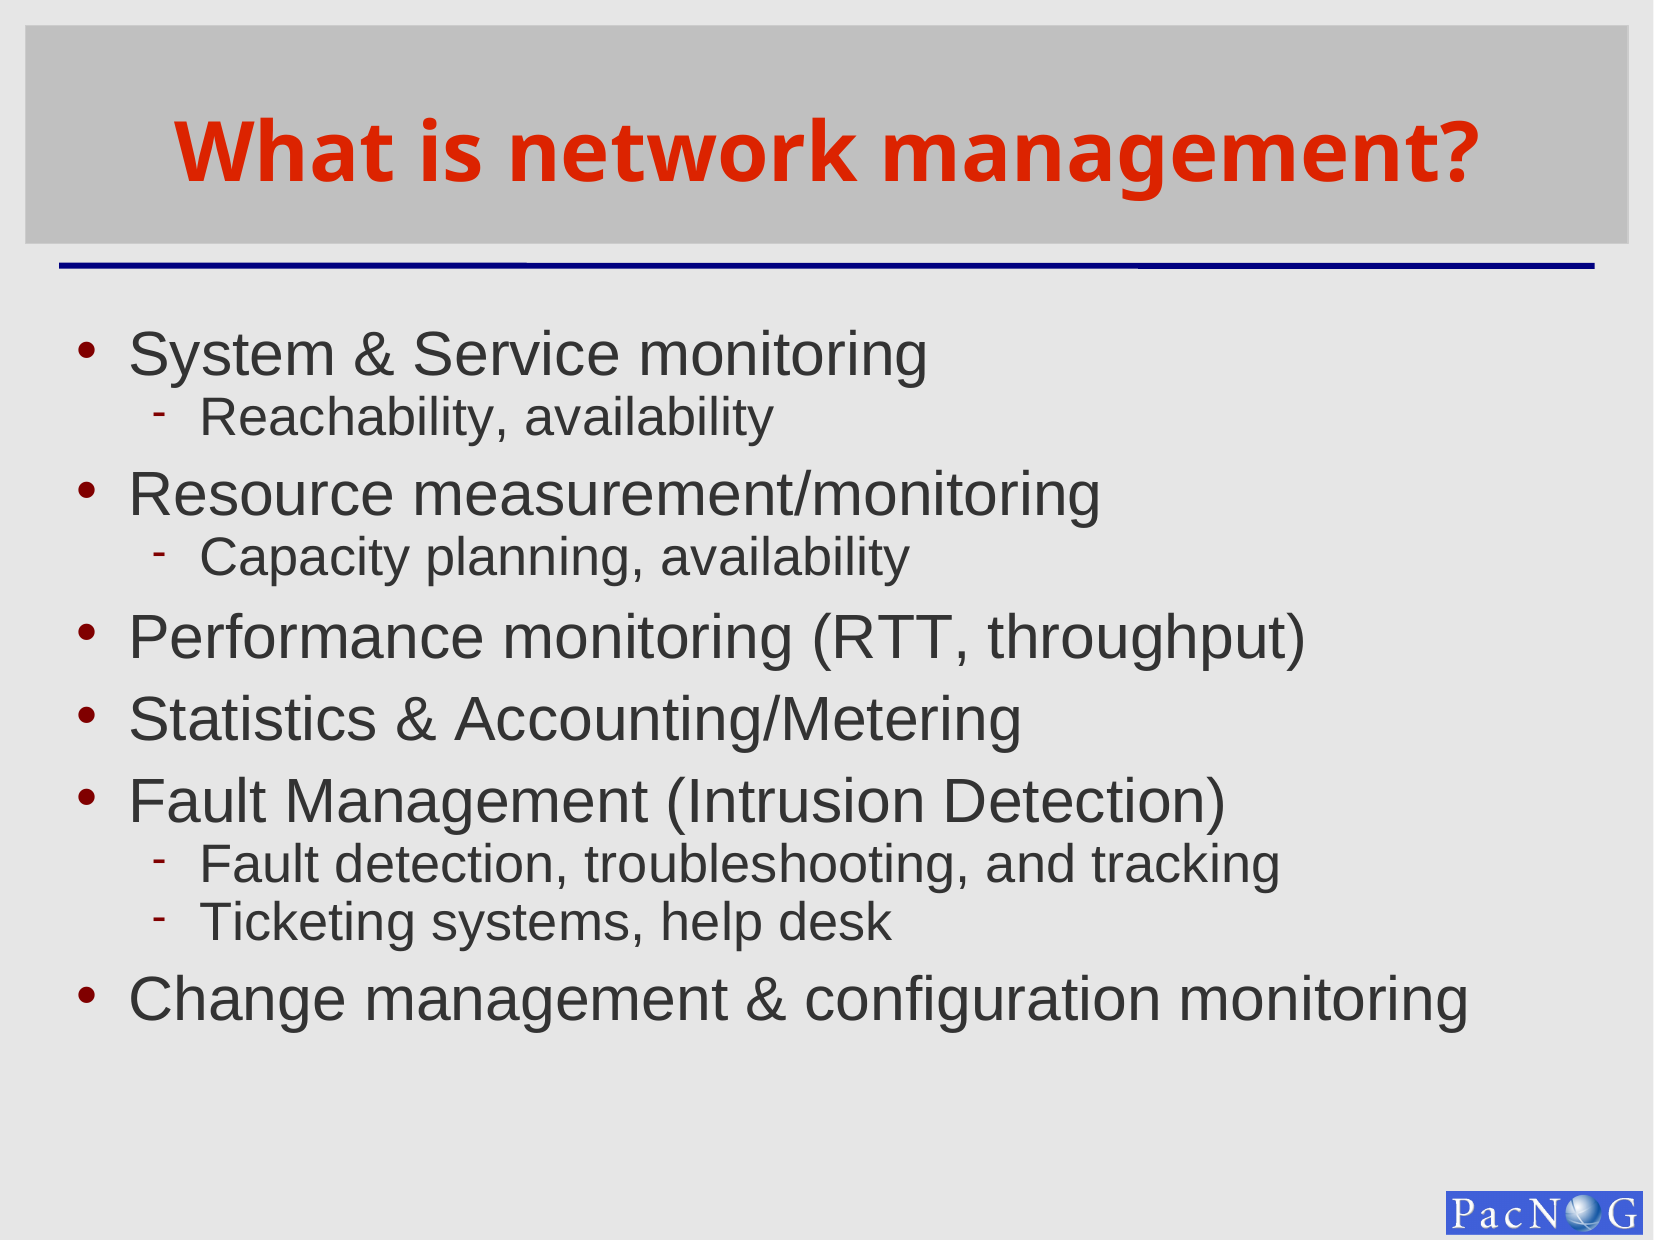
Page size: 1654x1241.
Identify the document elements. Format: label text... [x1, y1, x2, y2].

picture [1446, 1191, 1643, 1235]
title What is network management? [121, 46, 1534, 254]
list System & Service monitoring Reachability, availability Resource measurement/monitoring Capacity planning, availability Performance monitoring (RTT, throughput)‏ Statistics & Accounting/Metering Fault Management (Intrusion Detection) Fault detection, troubleshooting, and tracking Ticketing systems, help desk Change management & configuration monitoring [59, 322, 1595, 1213]
